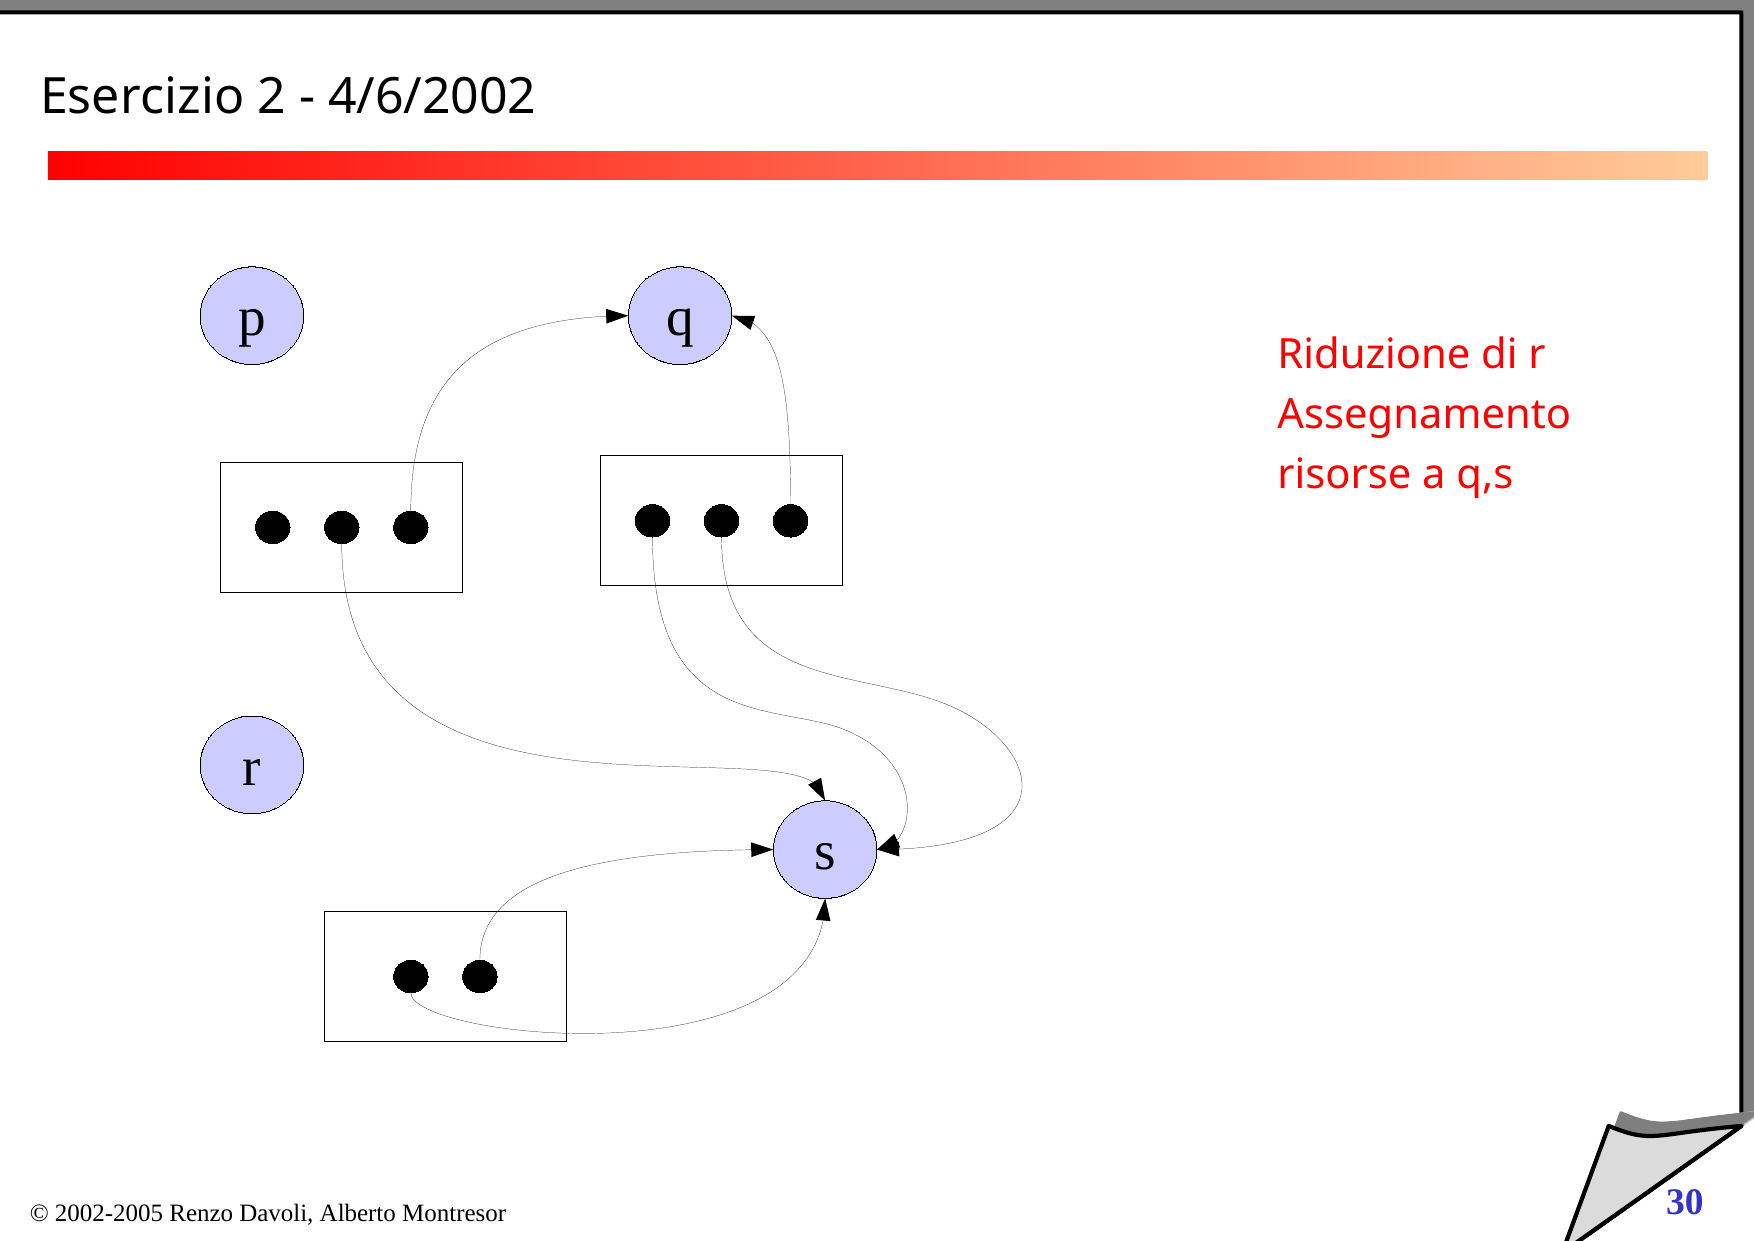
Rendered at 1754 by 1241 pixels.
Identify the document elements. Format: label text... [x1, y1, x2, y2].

text_box q [750, 152, 754, 179]
text_box [704, 504, 739, 537]
text_box [393, 511, 429, 544]
text_box s [773, 800, 877, 899]
text_box [324, 511, 360, 544]
text_box r [200, 716, 304, 814]
text_box [255, 511, 291, 544]
title Esercizio 2 - 4/6/2002 [40, 49, 1714, 144]
text_box Riduzione di r Assegnamento risorse a q,s [1277, 321, 1617, 520]
text_box p [200, 266, 304, 365]
text_box [635, 504, 670, 537]
text_box [393, 960, 429, 993]
text_box q [628, 266, 732, 365]
text_box [773, 504, 808, 538]
text_box [462, 960, 498, 993]
